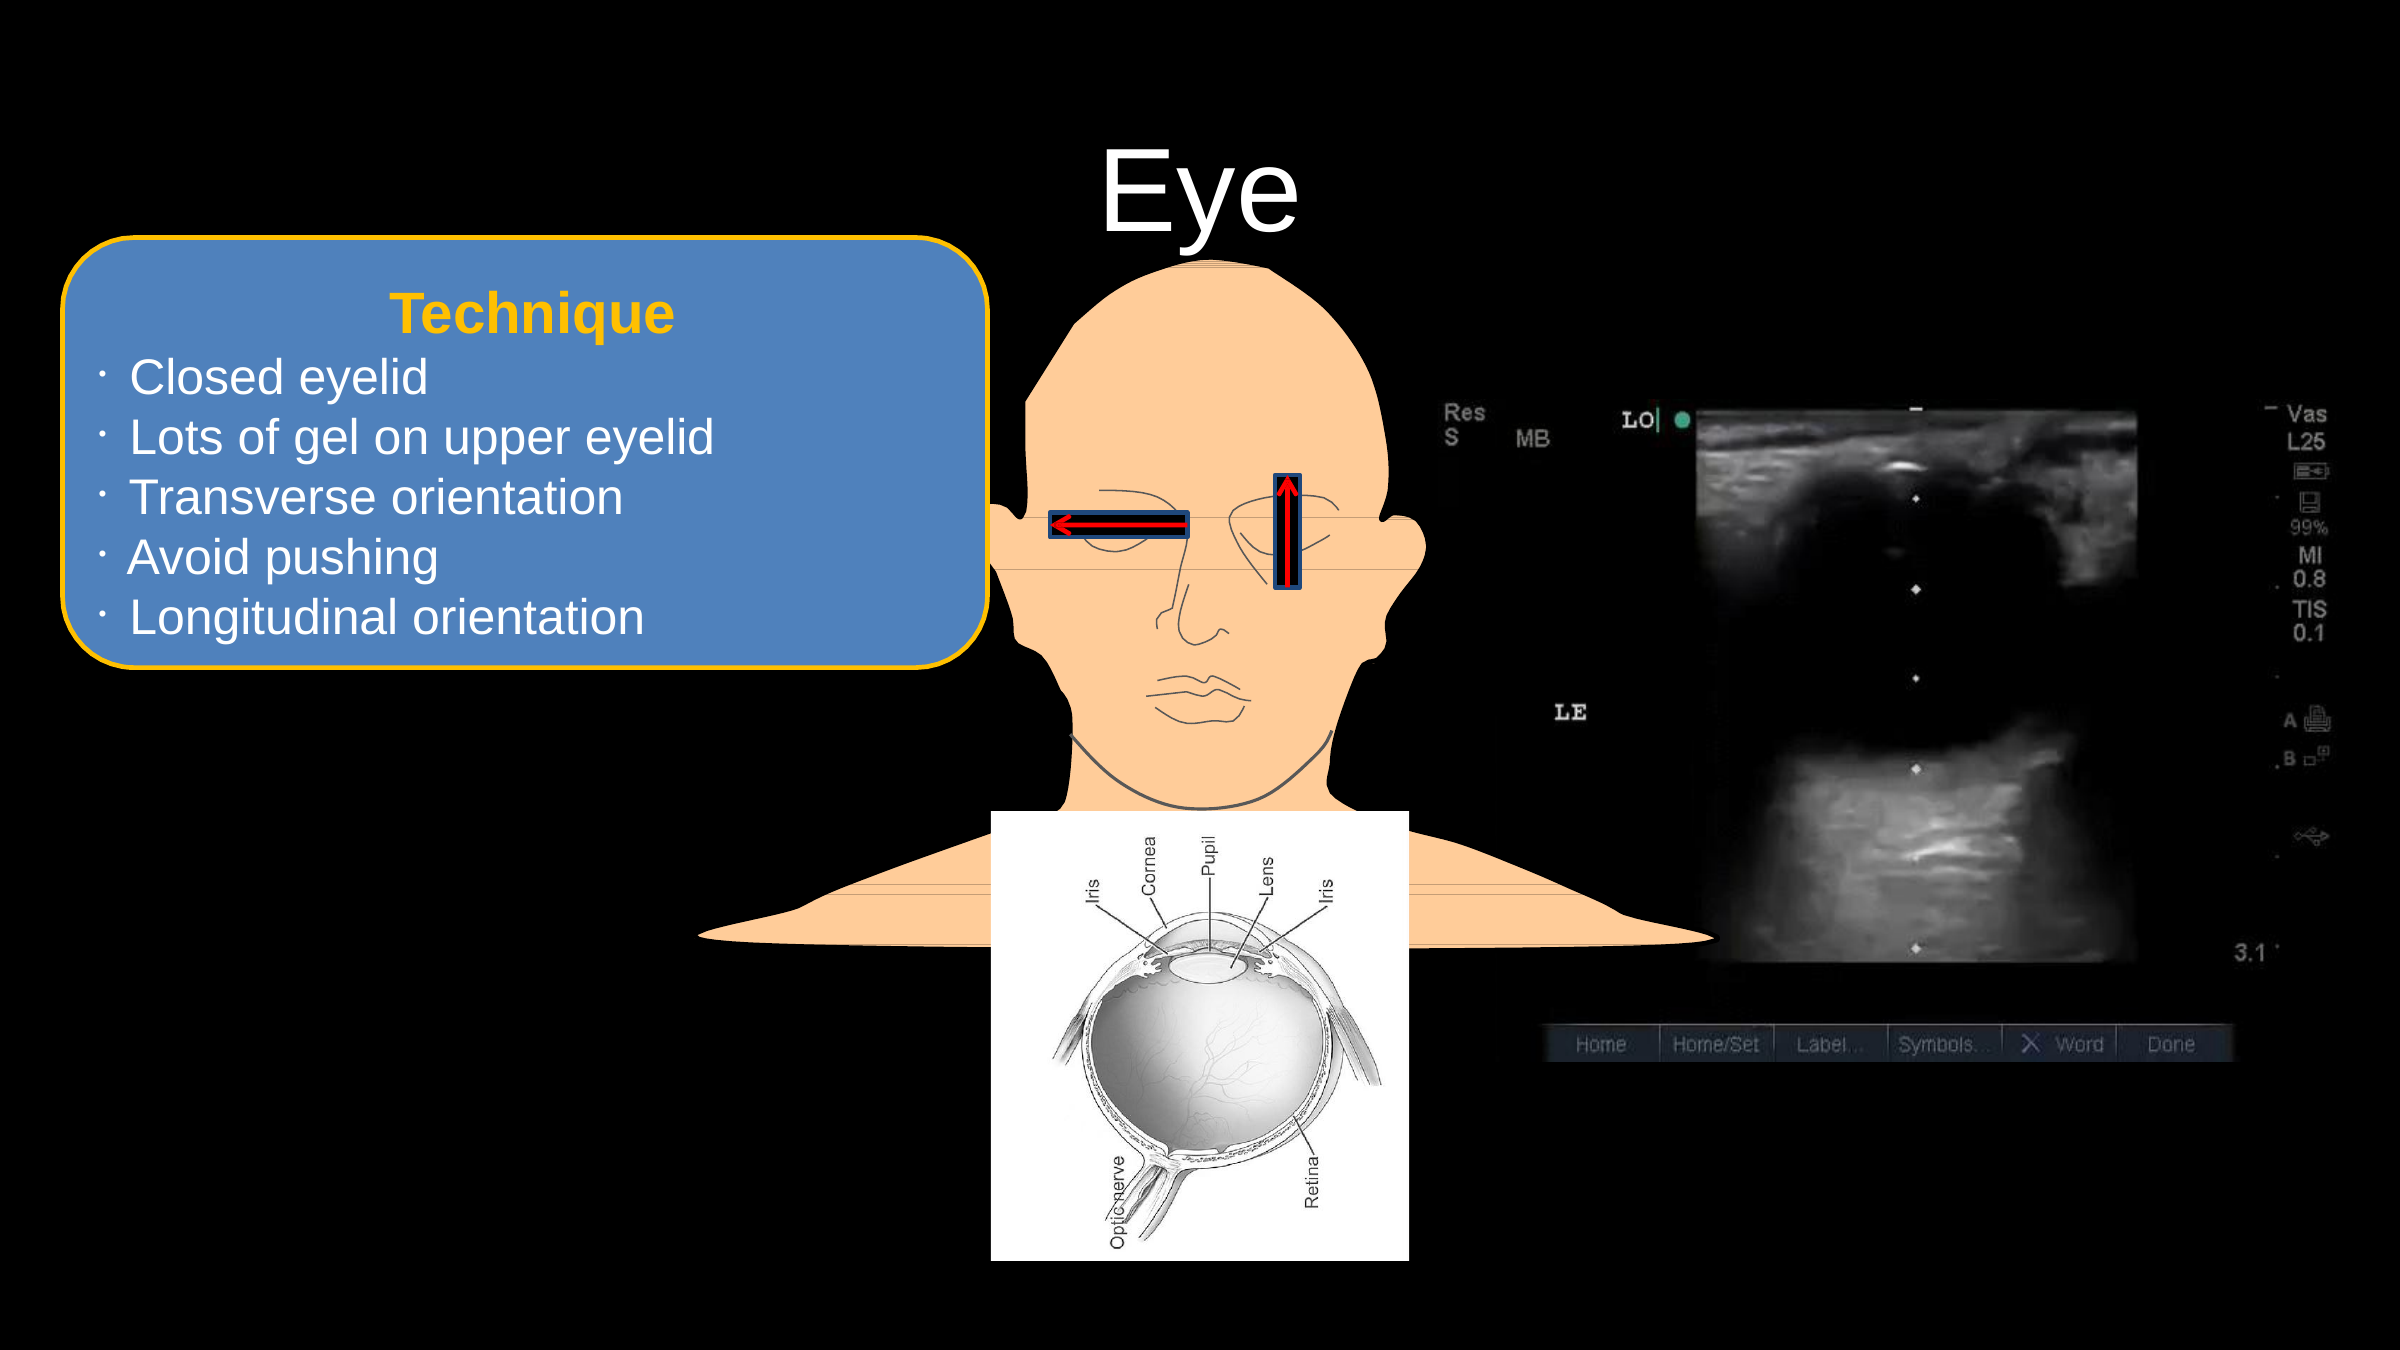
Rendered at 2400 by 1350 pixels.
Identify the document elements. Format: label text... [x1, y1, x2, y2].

text_box Technique [583, 307, 596, 328]
text_box Technique [387, 275, 679, 344]
text_box [0, 0, 2400, 1350]
text_box Eye [1095, 112, 1305, 256]
text_box Closed eyelid Lots of gel on upper eyelid Transverse orientation Avoid pushing Longitudinal orientation [96, 344, 718, 645]
